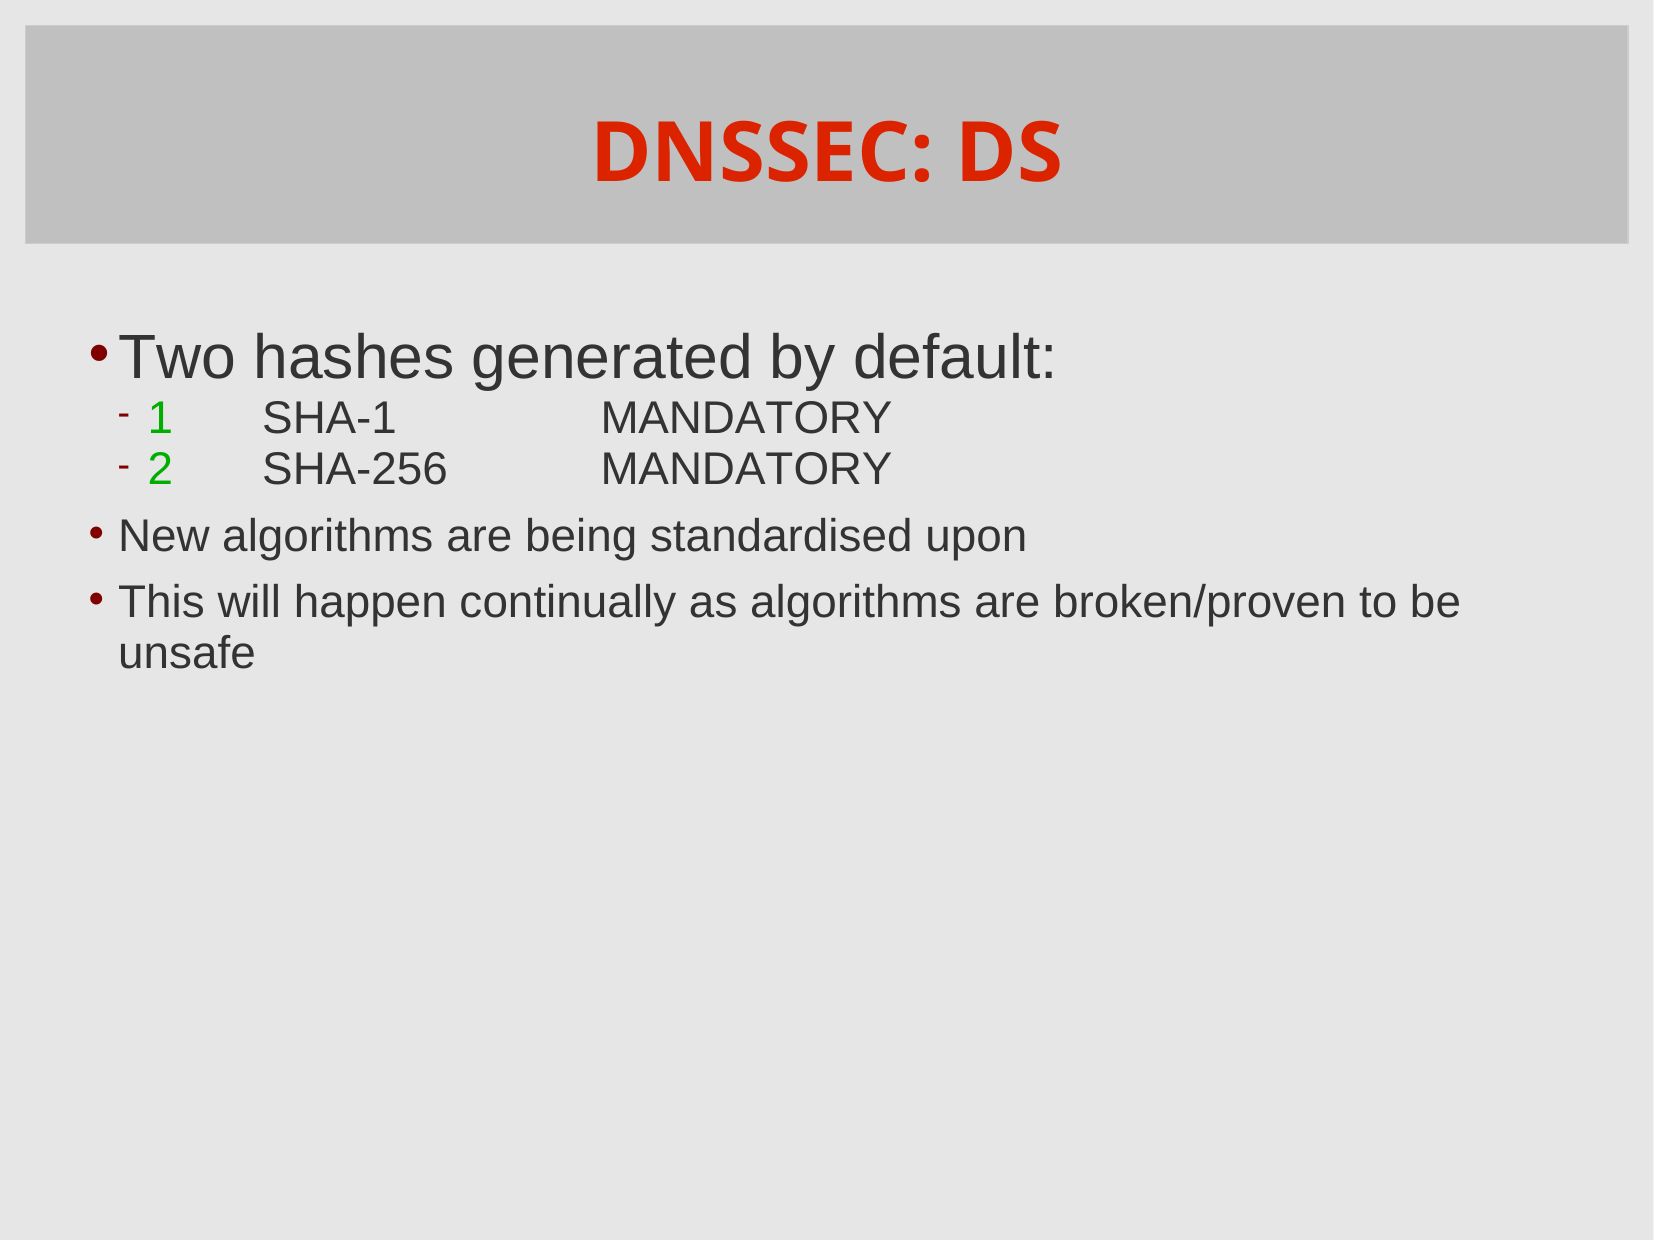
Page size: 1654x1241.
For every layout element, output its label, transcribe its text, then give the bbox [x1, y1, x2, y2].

list Two hashes generated by default: 1 SHA-1 MANDATORY 2 SHA-256 MANDATORY New algorithms are being standardised upon This will happen continually as algorithms are broken/proven to be unsafe [59, 322, 1593, 1116]
title DNSSEC: DS [121, 46, 1532, 253]
